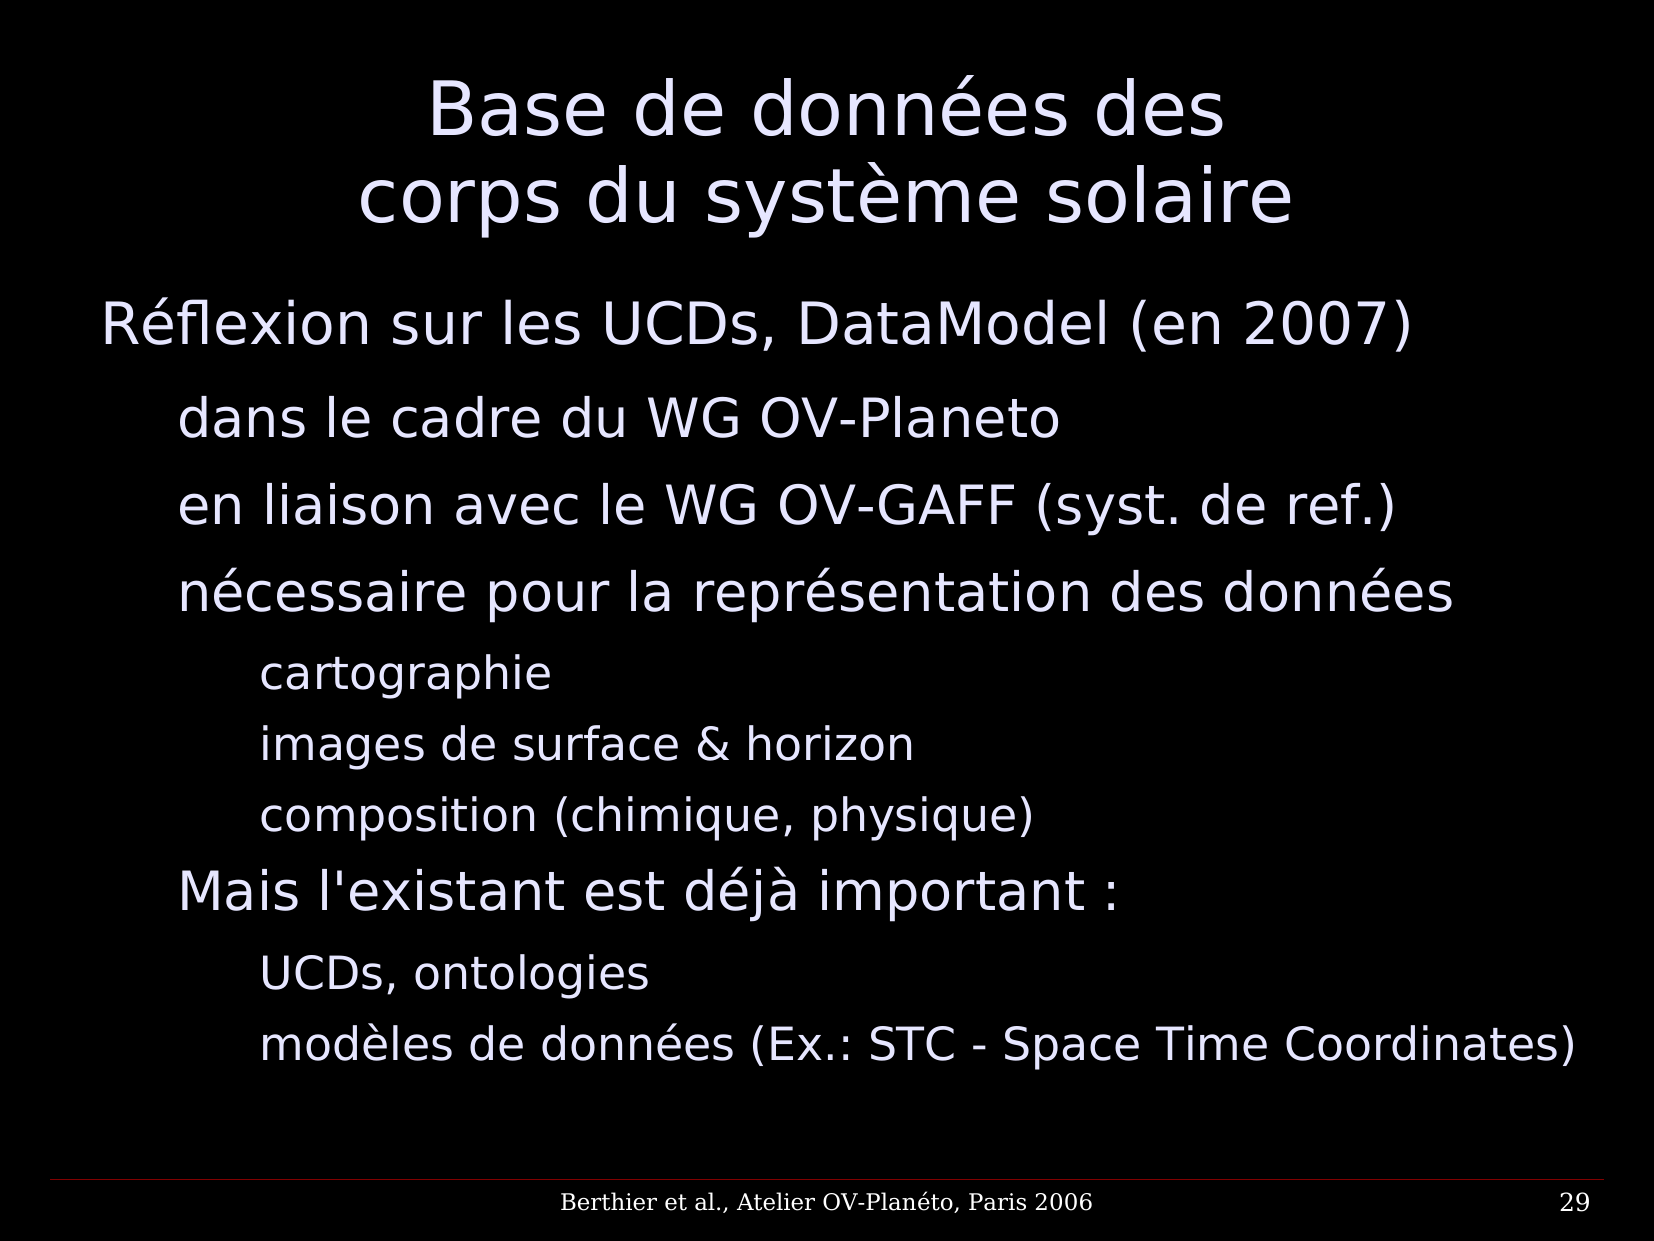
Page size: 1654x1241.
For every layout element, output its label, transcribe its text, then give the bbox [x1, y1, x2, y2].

title Base de données des corps du système solaire [82, 49, 1571, 257]
list Réflexion sur les UCDs, DataModel (en 2007) dans le cadre du WG OV-Planeto en liaison avec le WG OV-GAFF (syst. de ref.) nécessaire pour la représentation des données cartographie images de surface & horizon composition (chimique, physique) Mais l'existant est déjà important : UCDs, ontologies modèles de données (Ex.: STC - Space Time Coordinates) [82, 290, 1598, 1109]
